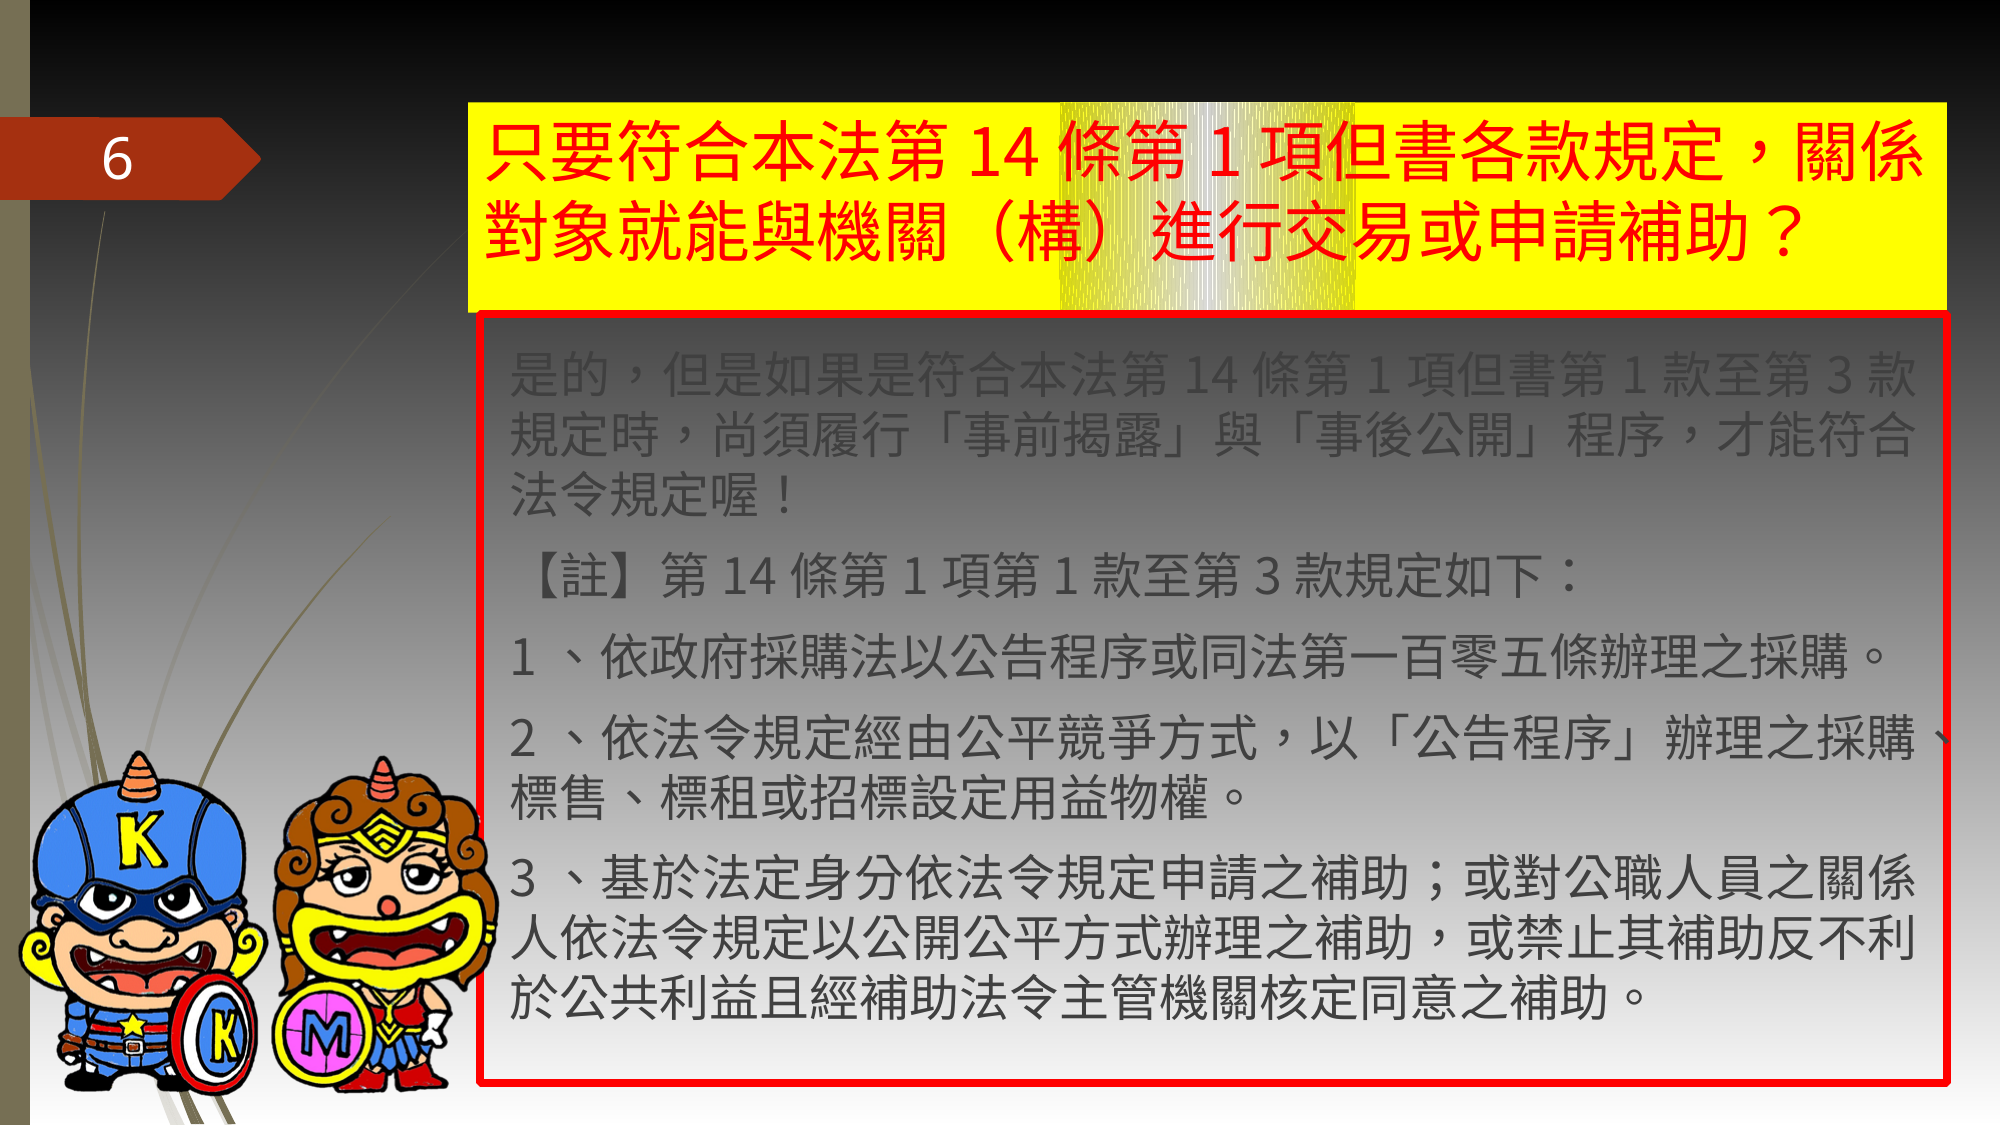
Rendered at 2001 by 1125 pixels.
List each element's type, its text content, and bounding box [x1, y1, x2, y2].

picture [0, 745, 510, 1101]
list 是的，但是如果是符合本法第14條第1項但書第1款至第3款規定時，尚須履行「事前揭露」與「事後公開」程序，才能符合法令規定喔！ 【註】第14條第1項第1款至第3款規定如下： 1、依政府採購法以公告程序或同法第一百零五條辦理之採購。 2、依法令規定經由公平競爭方式，以「公告程序」辦理之採購、標售、標租或招標設定用益物權。 3、基於法定身分依法令規定申請之補助；或對公職人員之關係人依法令規定以公開公平方式辦理之補助，或禁止其補助反不利於公共利益且經補助法令主管機關核定同意之補助。 [480, 313, 1947, 1084]
text_box 6 [86, 114, 199, 199]
title 只要符合本法第14條第1項但書各款規定，關係對象就能與機關（構）進行交易或申請補助？ [468, 102, 1947, 313]
